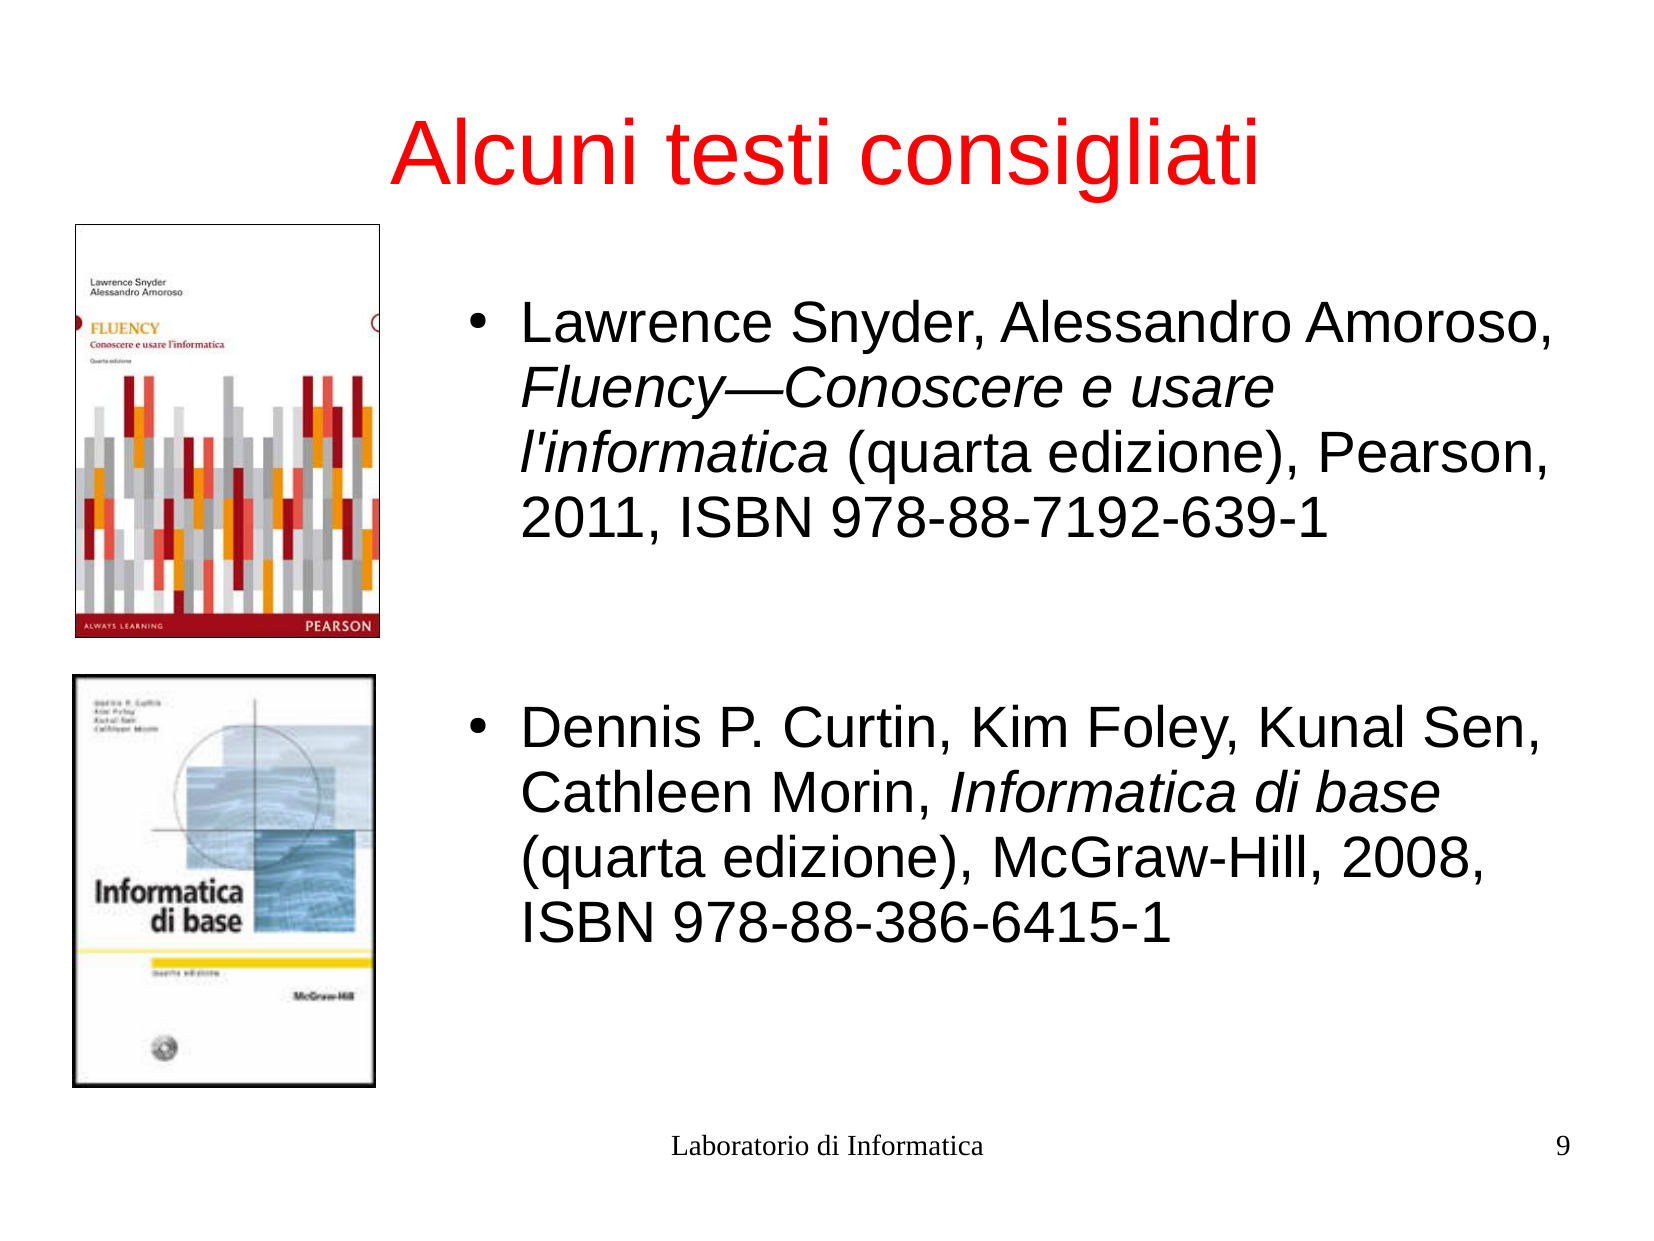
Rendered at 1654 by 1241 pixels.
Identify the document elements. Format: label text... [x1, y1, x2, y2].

list Lawrence Snyder, Alessandro Amoroso, Fluency—Conoscere e usare l'informatica (quarta edizione), Pearson, 2011, ISBN 978-88-7192-639-1 Dennis P. Curtin, Kim Foley, Kunal Sen, Cathleen Morin, Informatica di base (quarta edizione), McGraw-Hill, 2008, ISBN 978-88-386-6415-1 [450, 290, 1571, 1109]
title Alcuni testi consigliati [82, 49, 1571, 257]
picture [75, 224, 380, 638]
picture [72, 674, 376, 1088]
